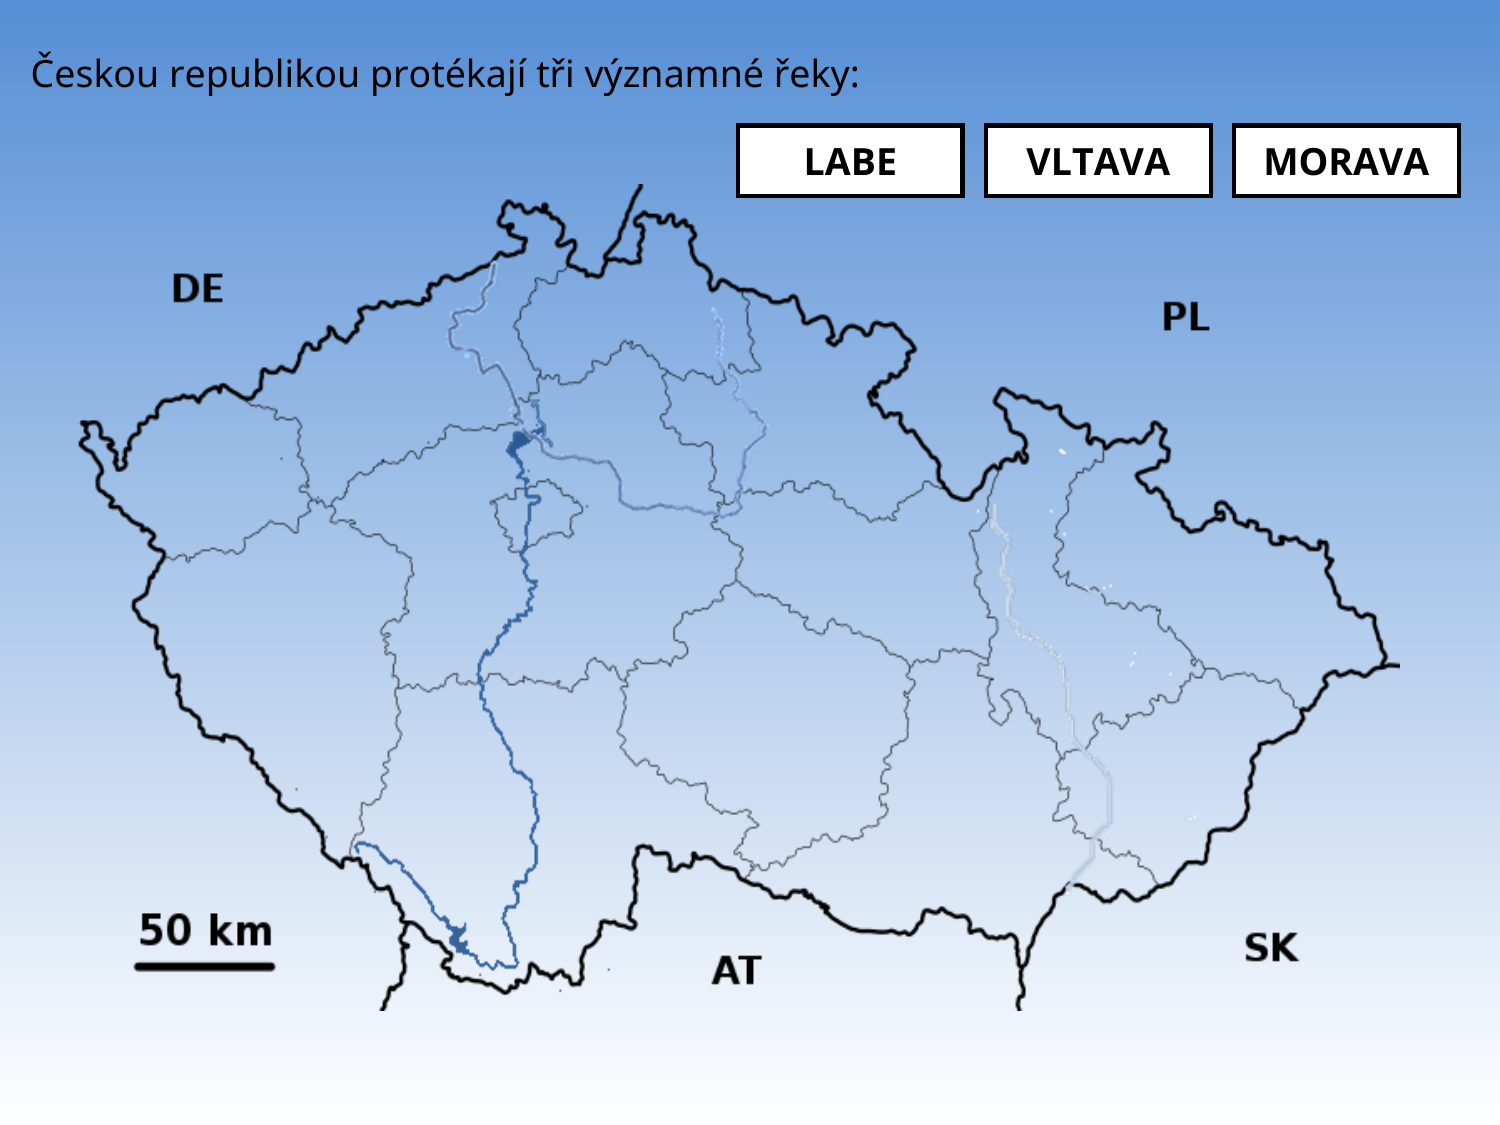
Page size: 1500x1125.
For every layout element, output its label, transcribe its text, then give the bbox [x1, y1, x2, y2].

text_box LABE [738, 125, 963, 197]
text_box Českou republikou protékají tři významné řeky: [15, 42, 876, 104]
picture [64, 184, 1400, 1011]
text_box MORAVA [1234, 125, 1459, 197]
text_box VLTAVA [986, 125, 1211, 197]
